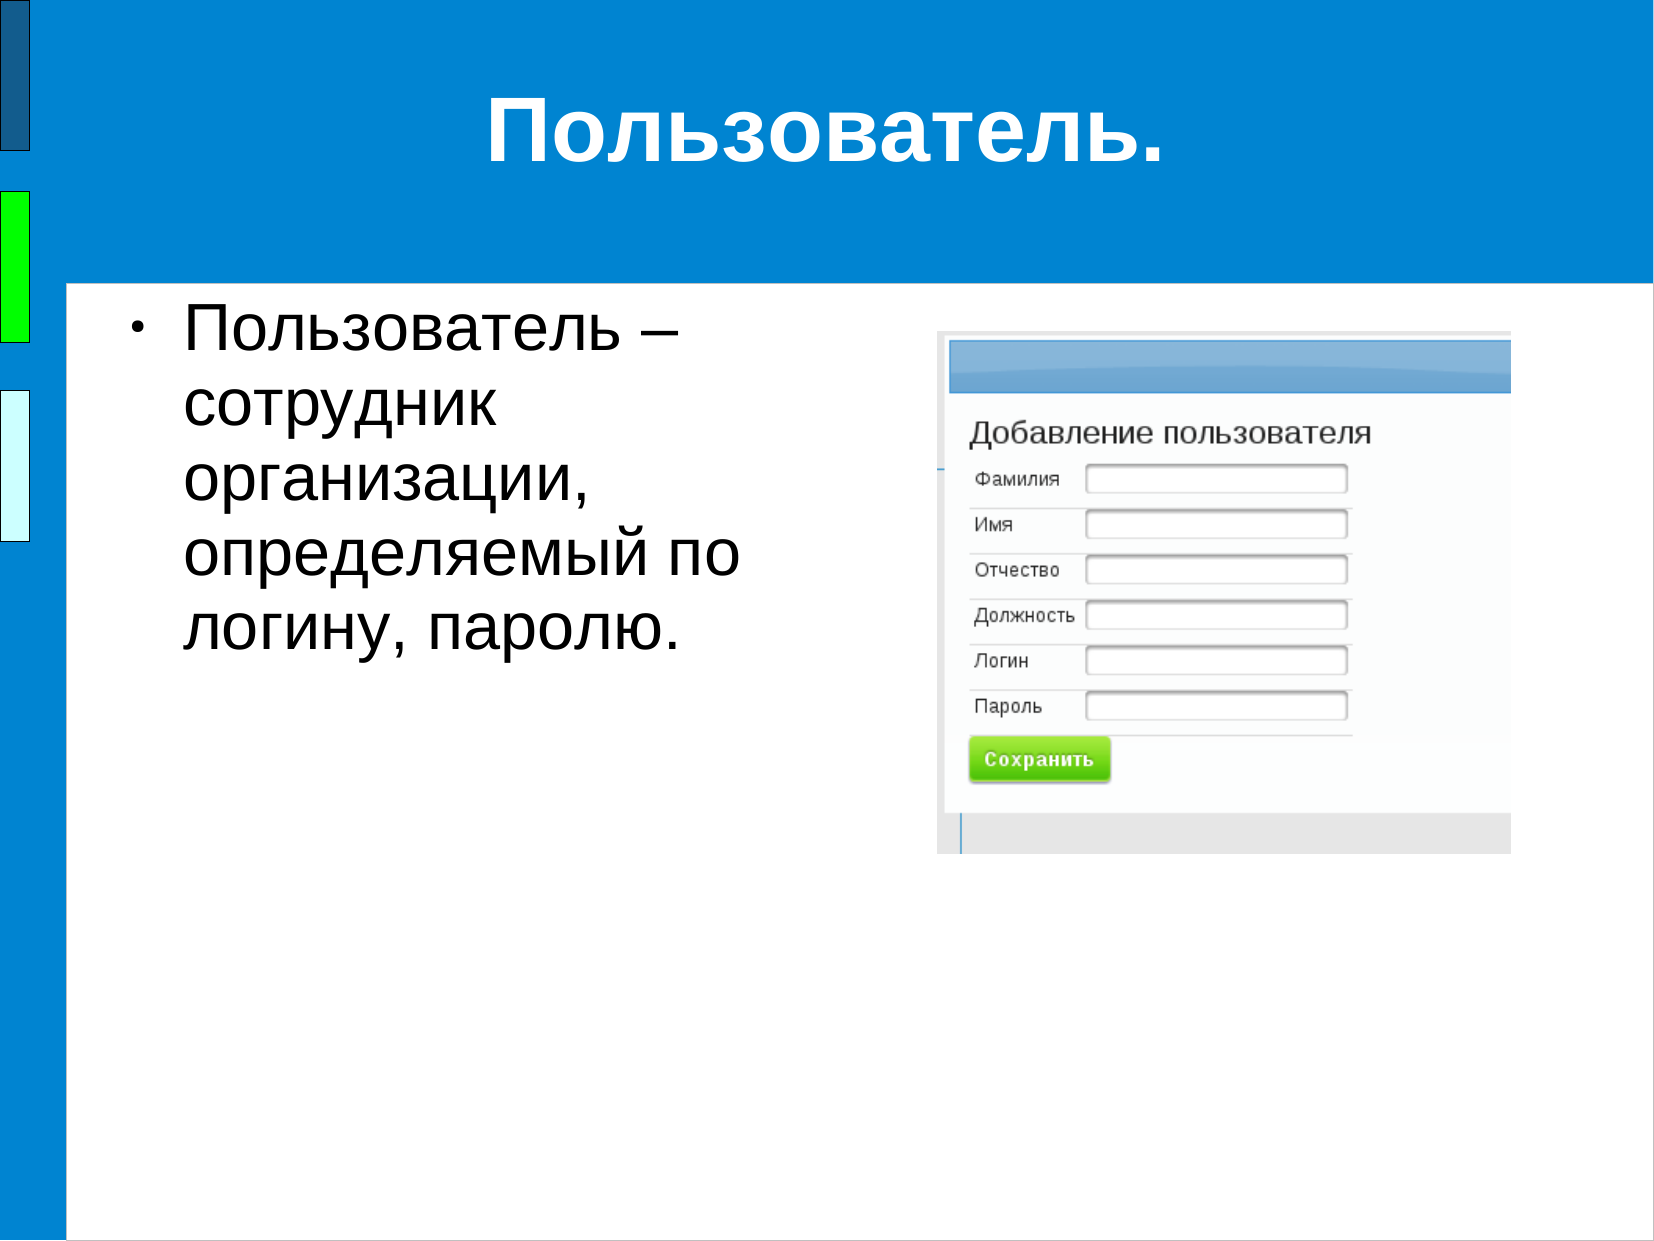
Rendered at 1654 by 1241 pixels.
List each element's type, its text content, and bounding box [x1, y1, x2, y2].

list Пользователь – сотрудник организации, определяемый по логину, паролю. [82, 290, 809, 1094]
title Пользователь. [82, 33, 1571, 226]
picture [937, 331, 1511, 854]
